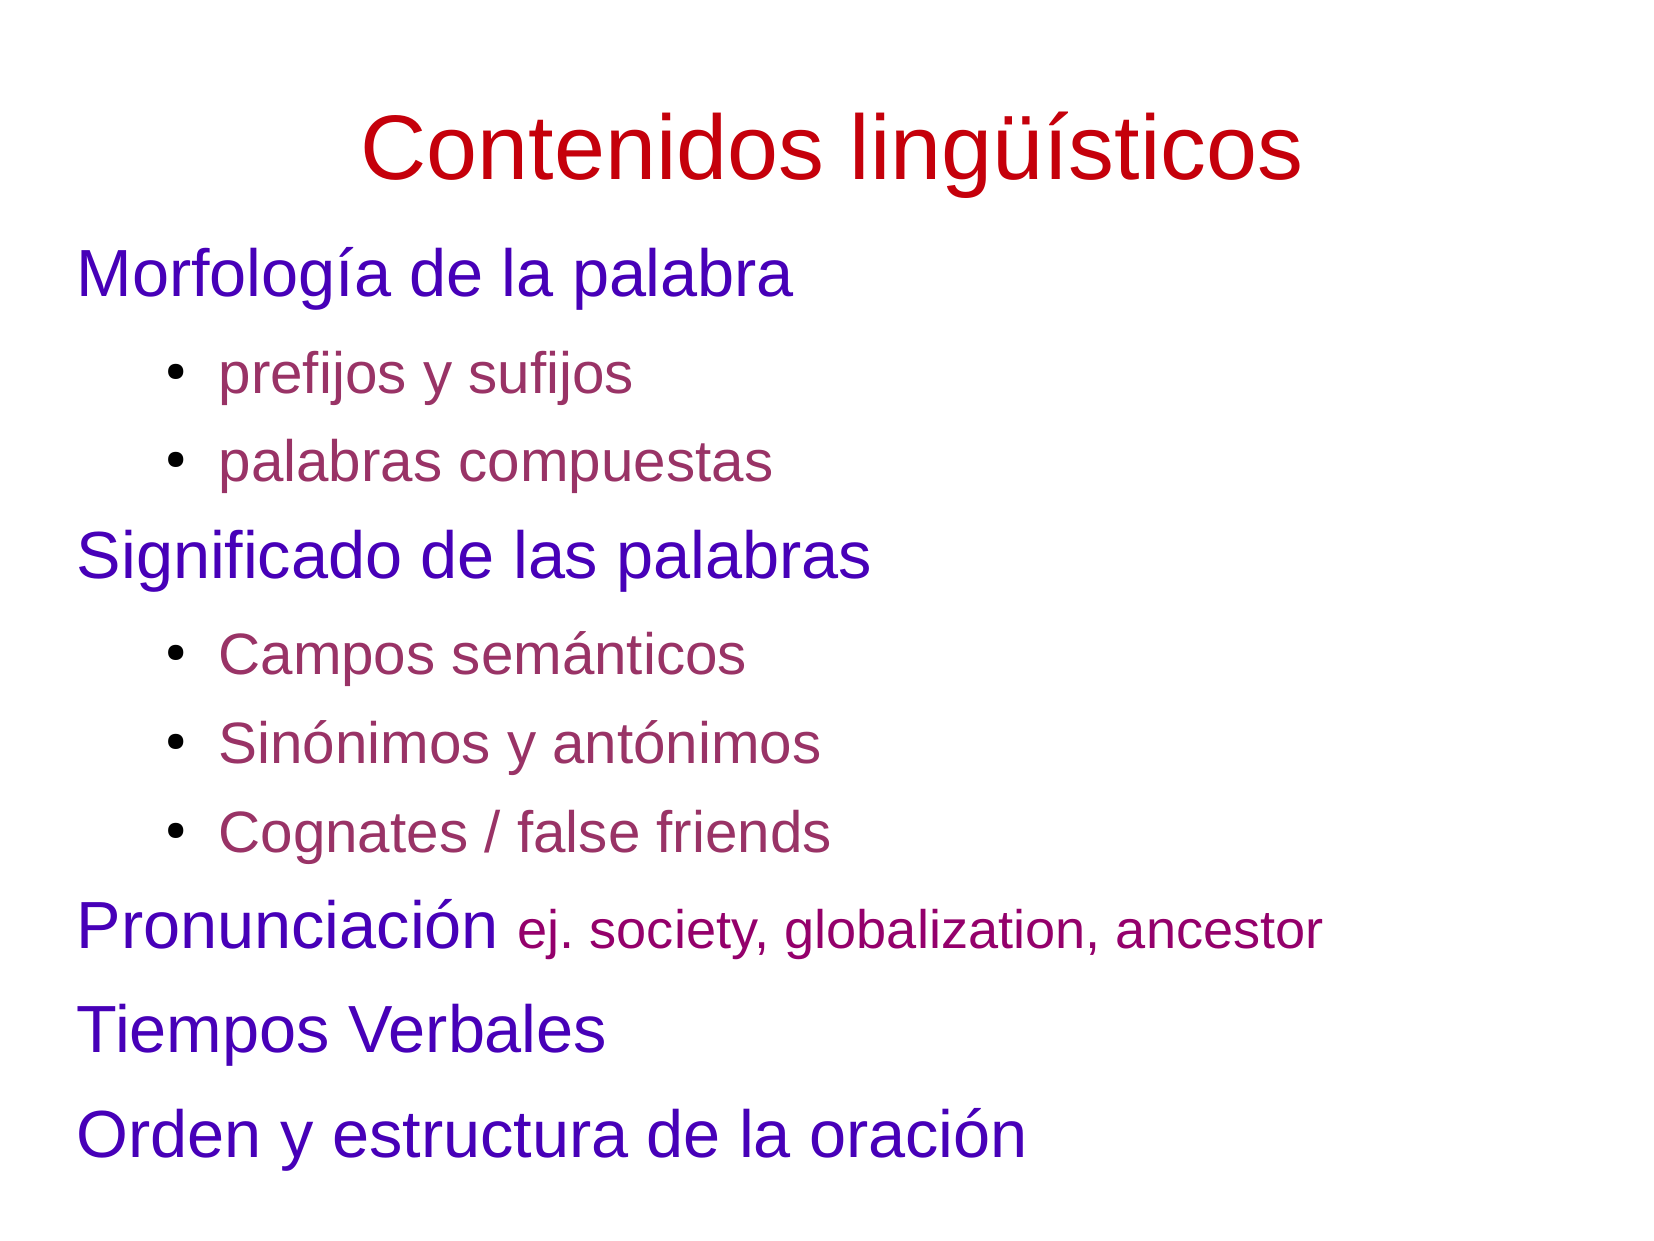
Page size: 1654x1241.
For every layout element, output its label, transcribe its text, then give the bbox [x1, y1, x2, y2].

title Contenidos lingüísticos [88, 59, 1577, 237]
list Morfología de la palabra prefijos y sufijos palabras compuestas Significado de las palabras Campos semánticos Sinónimos y antónimos Cognates / false friends Pronunciación ej. society, globalization, ancestor Tiempos Verbales Orden y estructura de la oración [76, 236, 1565, 1241]
